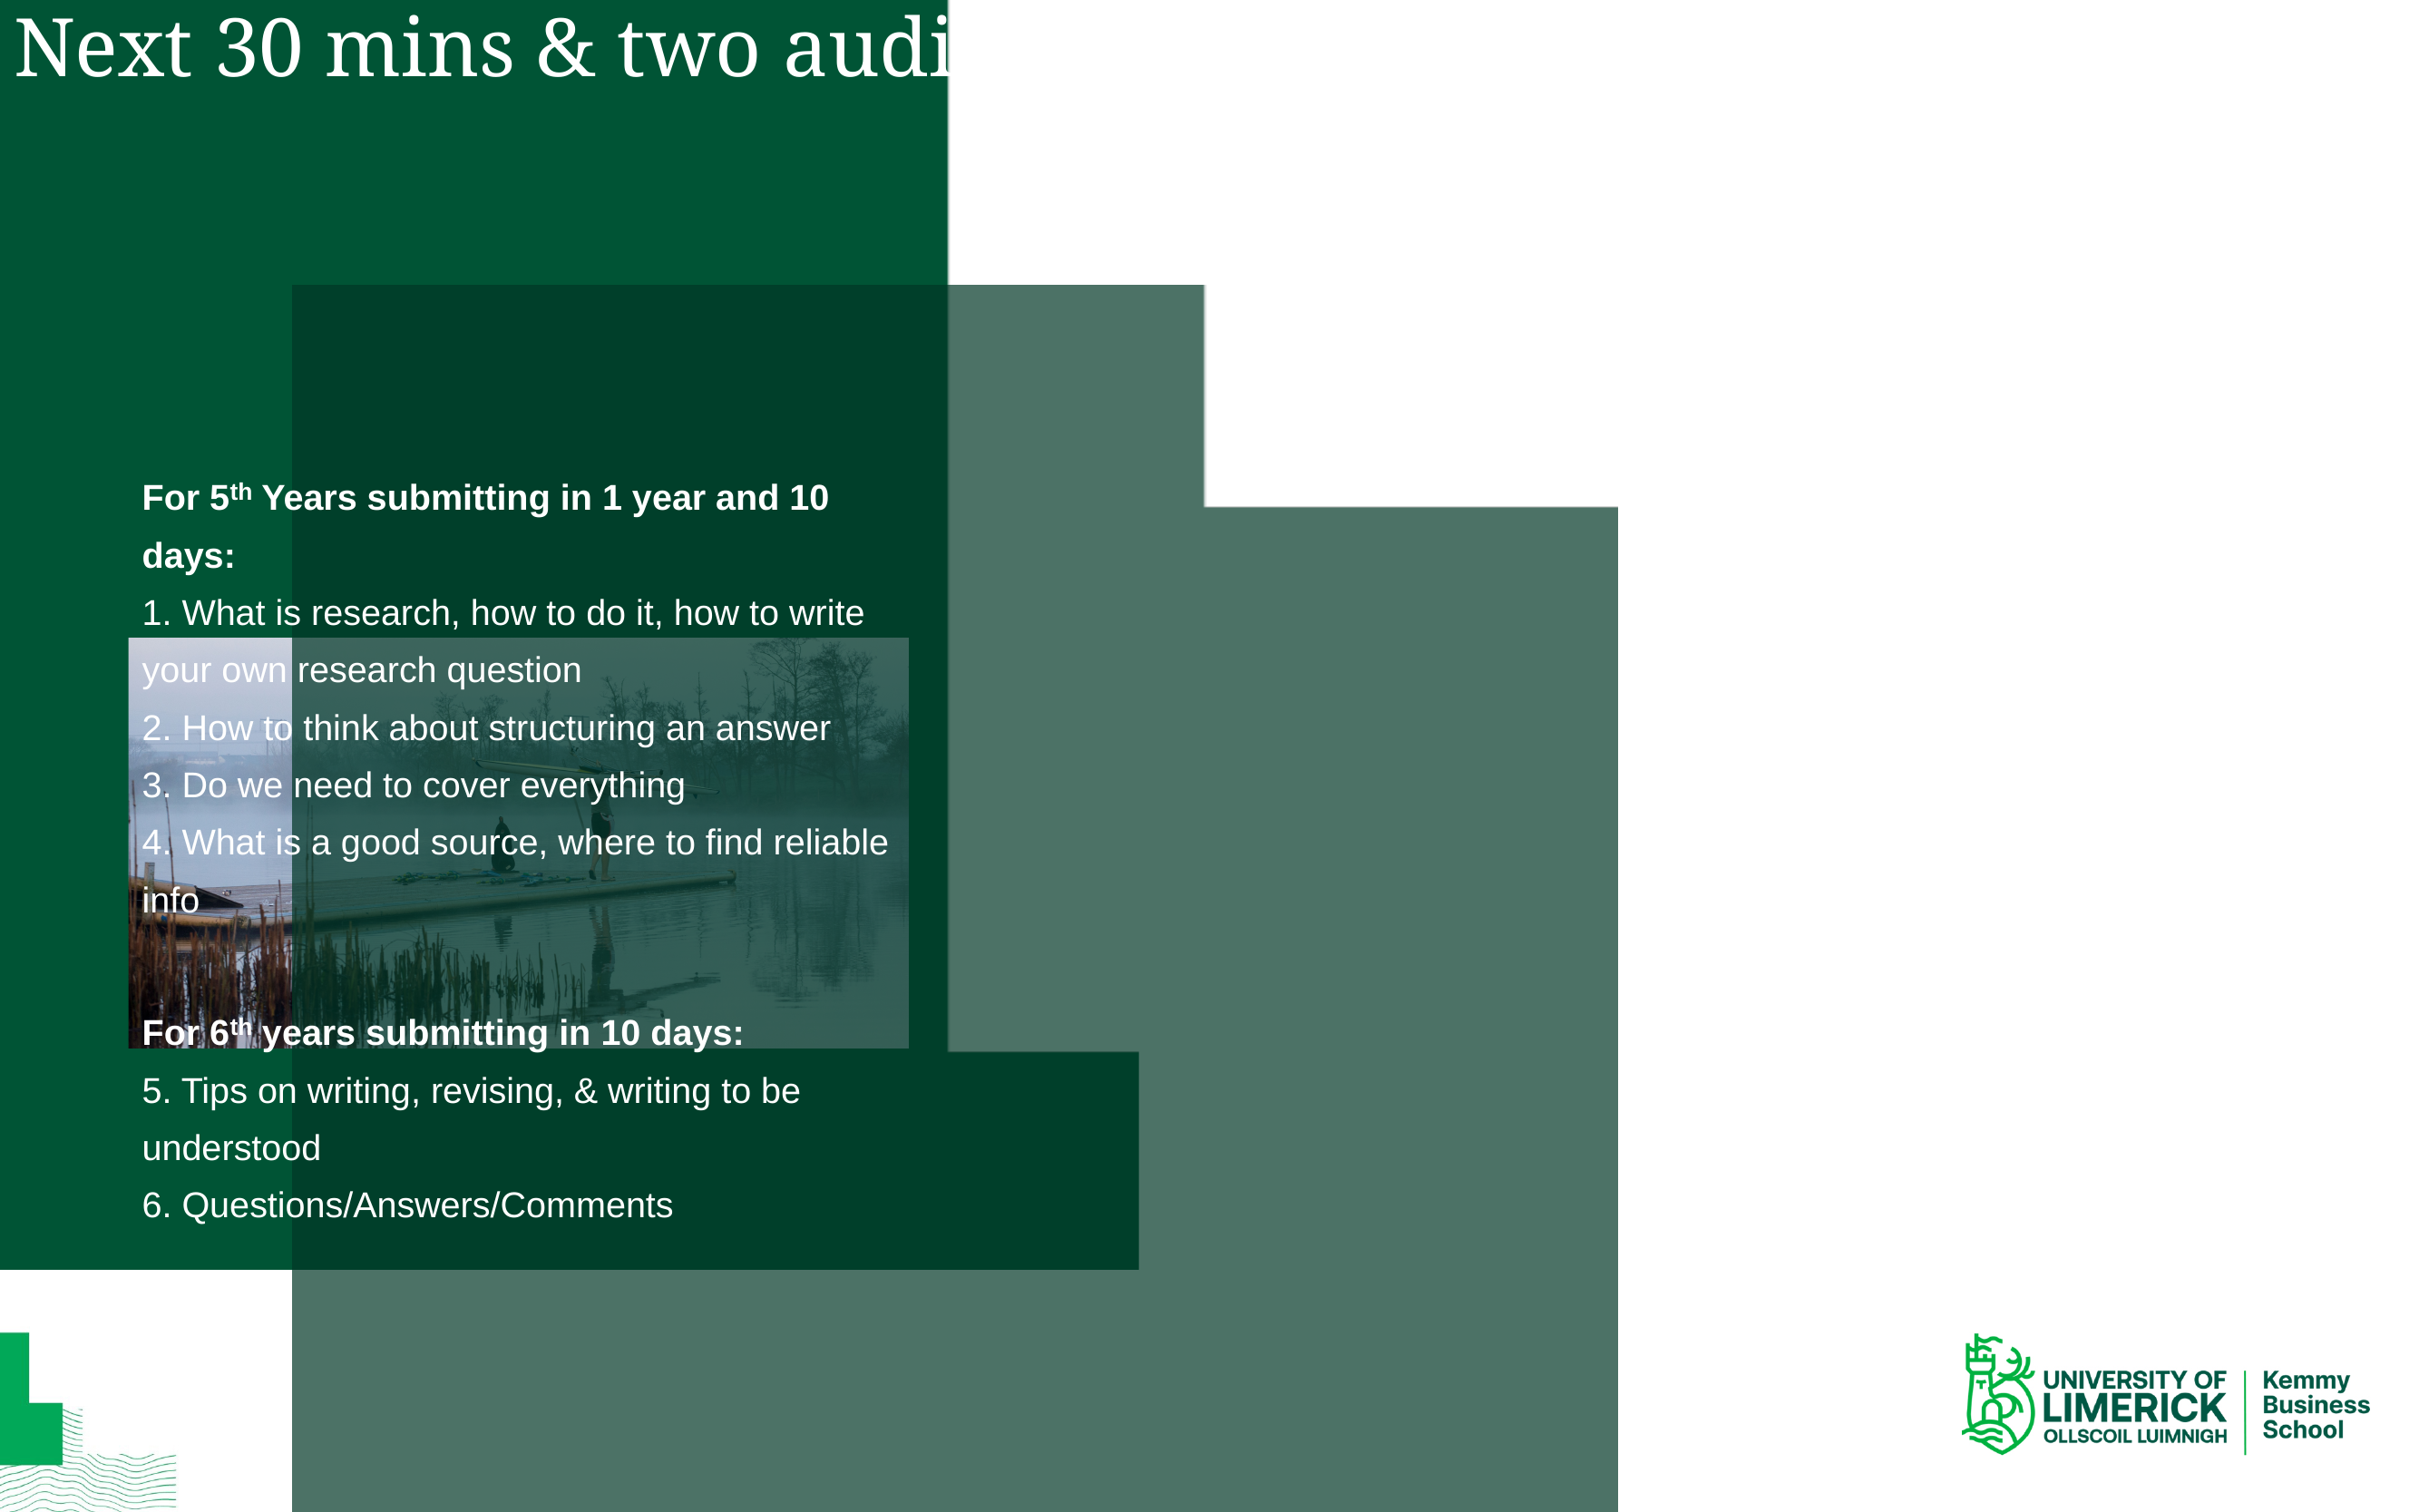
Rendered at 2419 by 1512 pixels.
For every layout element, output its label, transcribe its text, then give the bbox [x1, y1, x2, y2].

picture [371, 673, 379, 680]
picture [366, 837, 376, 853]
picture [0, 0, 2419, 1512]
title Next 30 mins & two audiences [315, 316, 1244, 528]
list For 5th Years submitting in 1 year and 10 days: 1. What is research, how to do it, how to write your own research question 2. How to think about structuring an answer 3. Do we need to cover everything 4. What is a good source, where to find reliable info For 6th years submitting in 10 days: 5. Tips on writing, revising, & writing to be understood 6. Questions/Answers/Comments [379, 650, 1482, 1512]
picture [372, 1029, 379, 1034]
